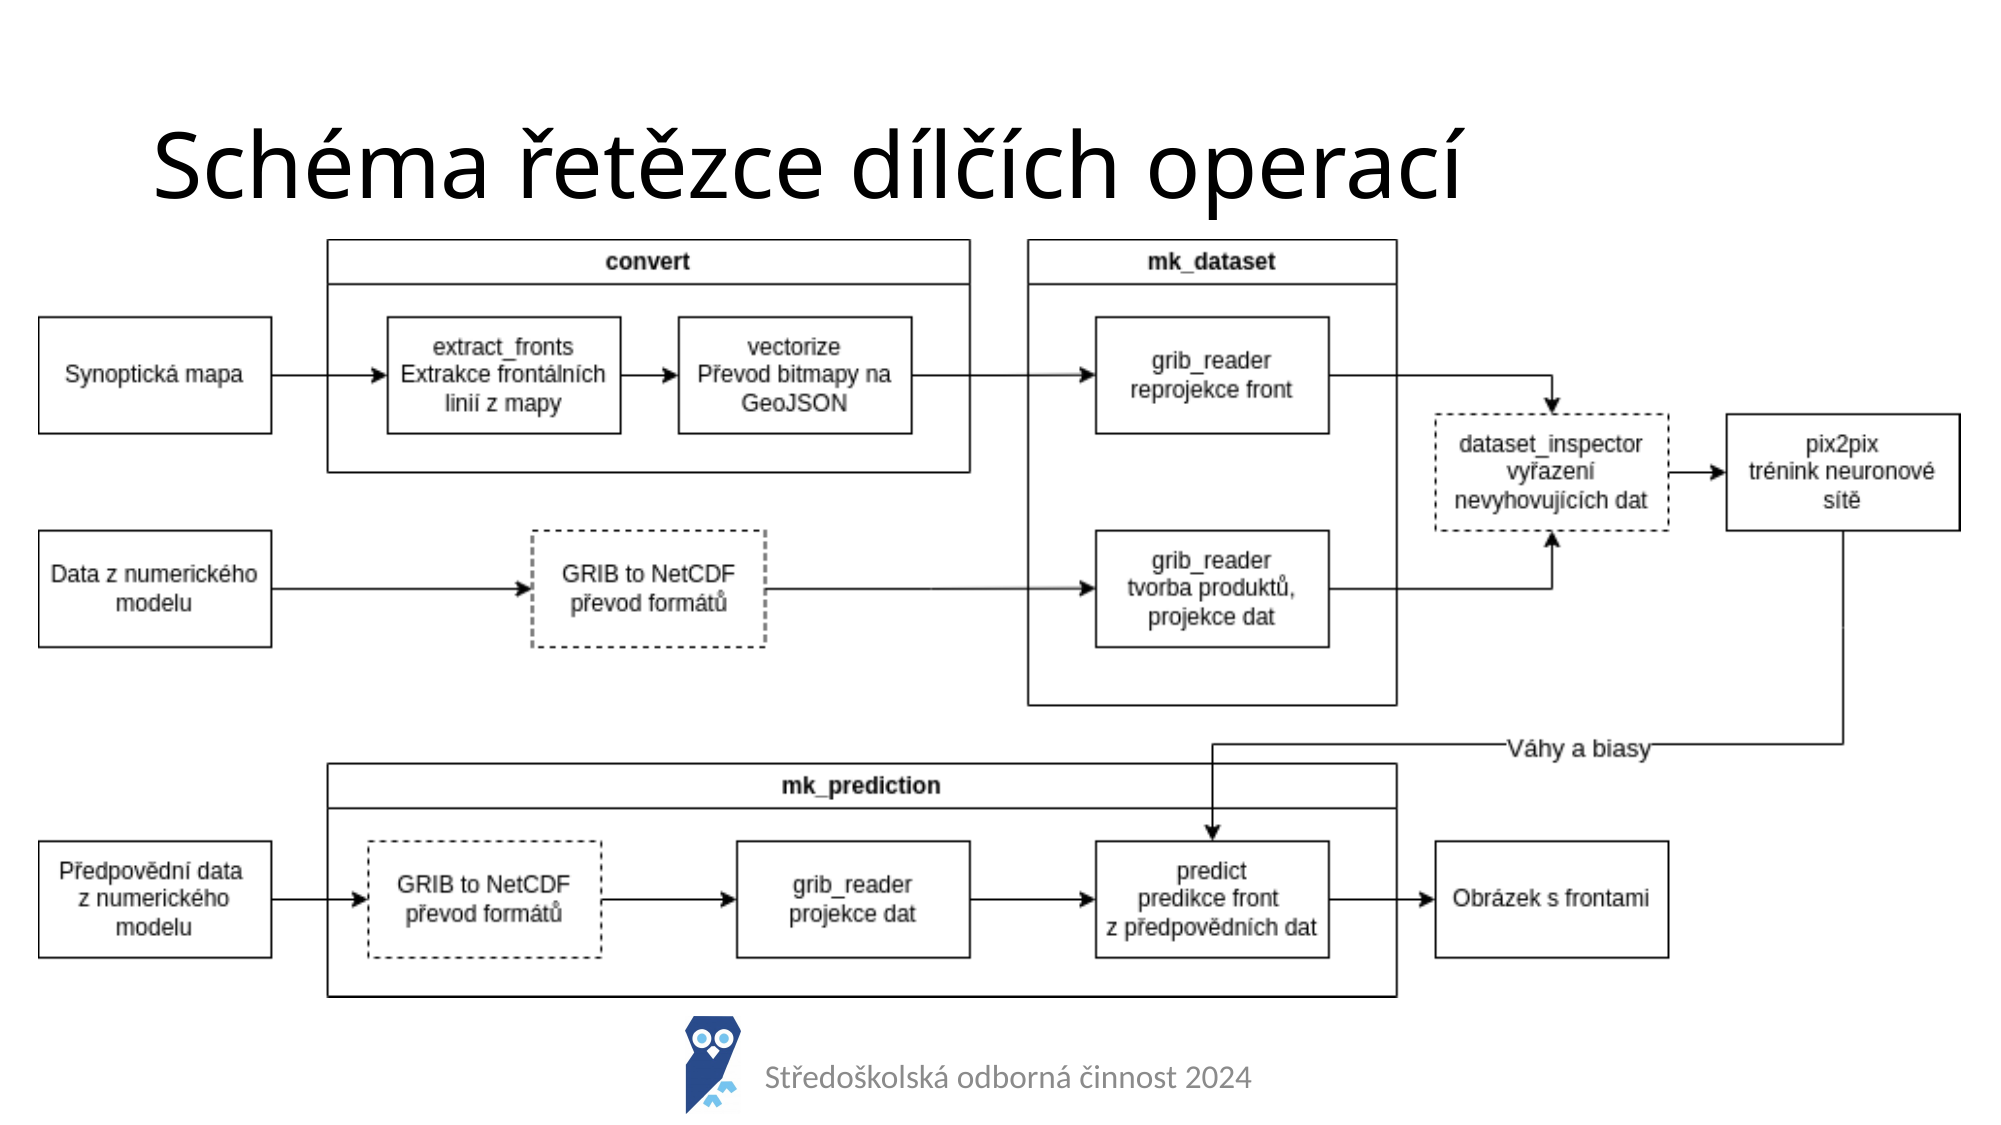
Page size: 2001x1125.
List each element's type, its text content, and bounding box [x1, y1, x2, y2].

picture [685, 1016, 741, 1114]
picture [38, 239, 1961, 999]
title Schéma řetězce dílčích operací [137, 59, 1863, 239]
footer Středoškolská odborná činnost 2024 [748, 1044, 1269, 1105]
